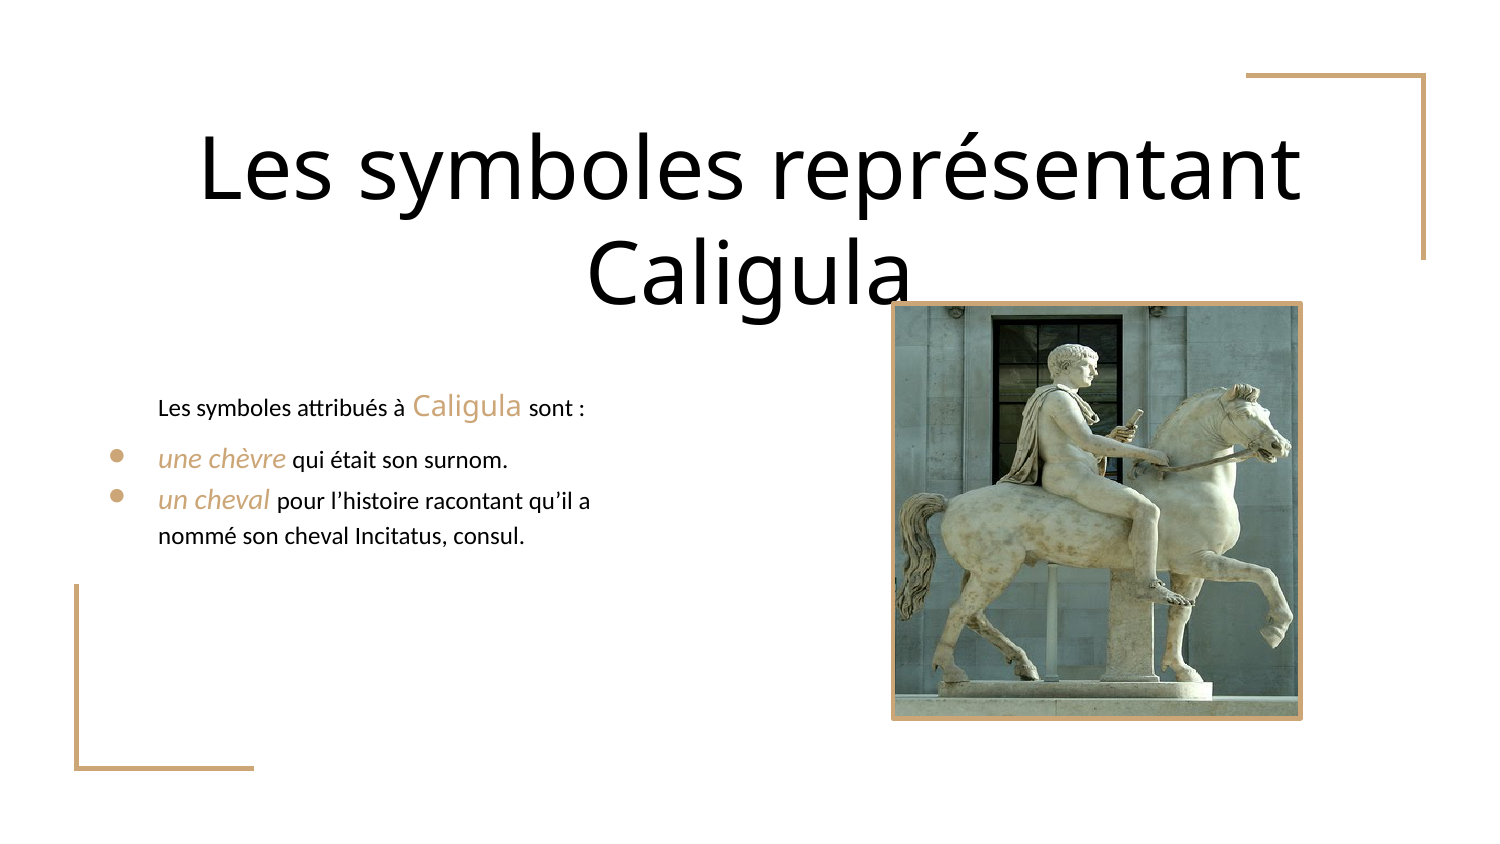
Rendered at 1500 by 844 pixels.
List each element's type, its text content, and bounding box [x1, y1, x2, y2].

picture [895, 305, 1299, 716]
list Les symboles attribués à Caligula sont : une chèvre qui était son surnom. un cheval pour l’histoire racontant qu’il a nommé son cheval Incitatus, consul. [68, 366, 647, 699]
title Les symboles représentant Caligula [126, 91, 1374, 343]
